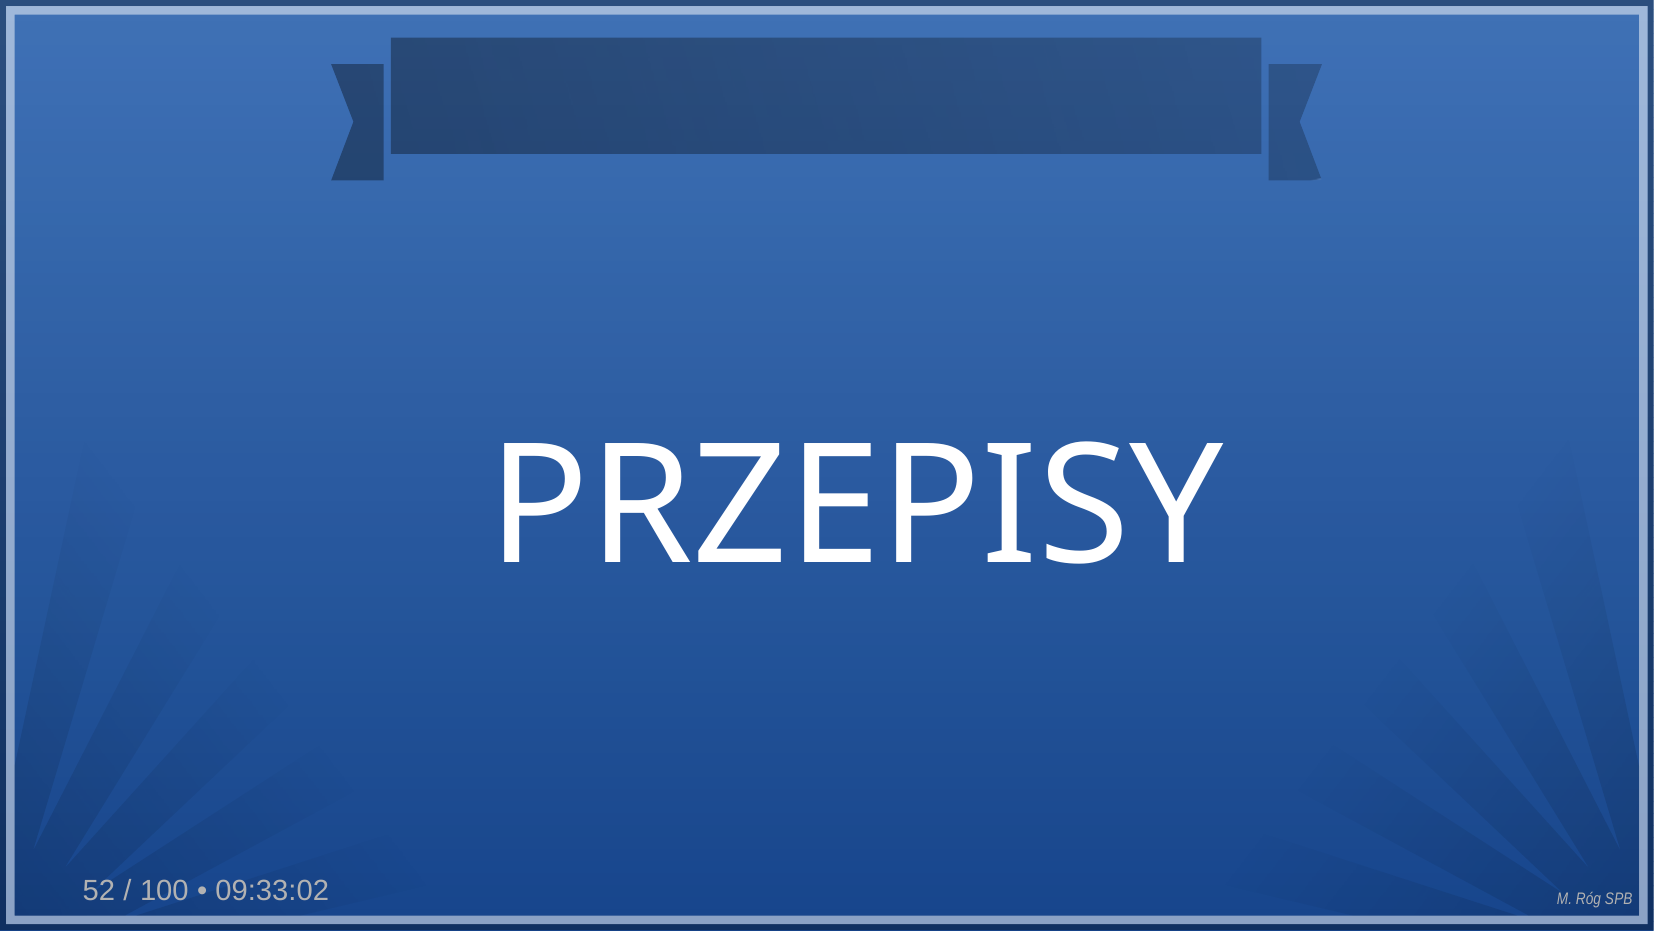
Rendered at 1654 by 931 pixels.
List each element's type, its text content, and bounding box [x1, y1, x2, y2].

list PRZEPISY [82, 147, 1571, 848]
